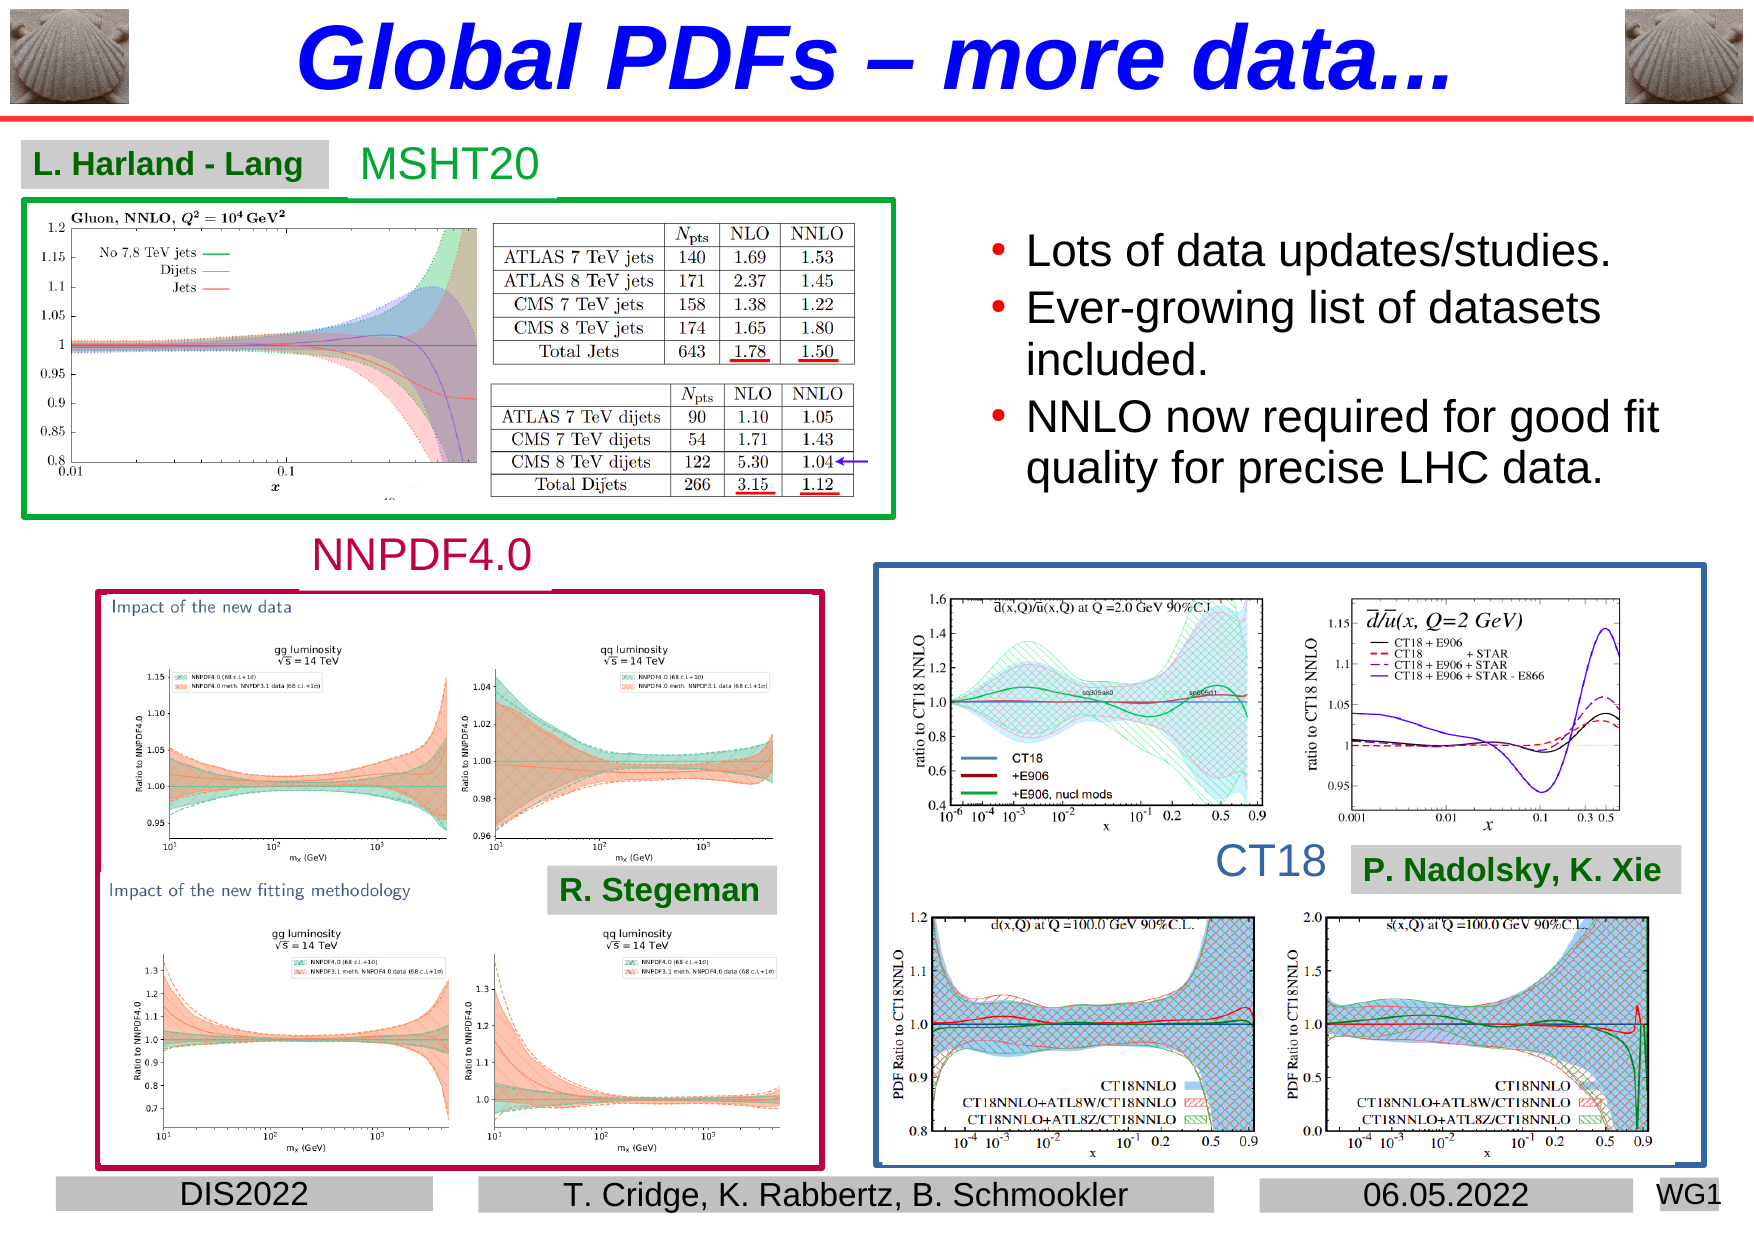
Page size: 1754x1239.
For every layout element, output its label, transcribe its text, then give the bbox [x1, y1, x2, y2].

picture [10, 9, 124, 104]
text_box R. Stegeman [547, 865, 778, 915]
text_box [97, 591, 822, 1169]
text_box CT18 [1203, 828, 1347, 892]
picture [1630, 9, 1743, 104]
text_box L. Harland - Lang [21, 140, 329, 189]
text_box NNPDF4.0 [299, 523, 552, 591]
text_box [23, 200, 894, 517]
text_box Lots of data updates/studies. Ever-growing list of datasets included. NNLO now required for good fit quality for precise LHC data. [972, 219, 1675, 500]
picture [100, 594, 814, 1163]
text_box MSHT20 [347, 131, 557, 199]
picture [896, 588, 1642, 841]
title Global PDFs – more data... [124, 0, 1630, 116]
text_box P. Nadolsky, K. Xie [1351, 845, 1682, 895]
picture [40, 204, 868, 505]
picture [882, 899, 1675, 1165]
text_box [876, 565, 1705, 1166]
